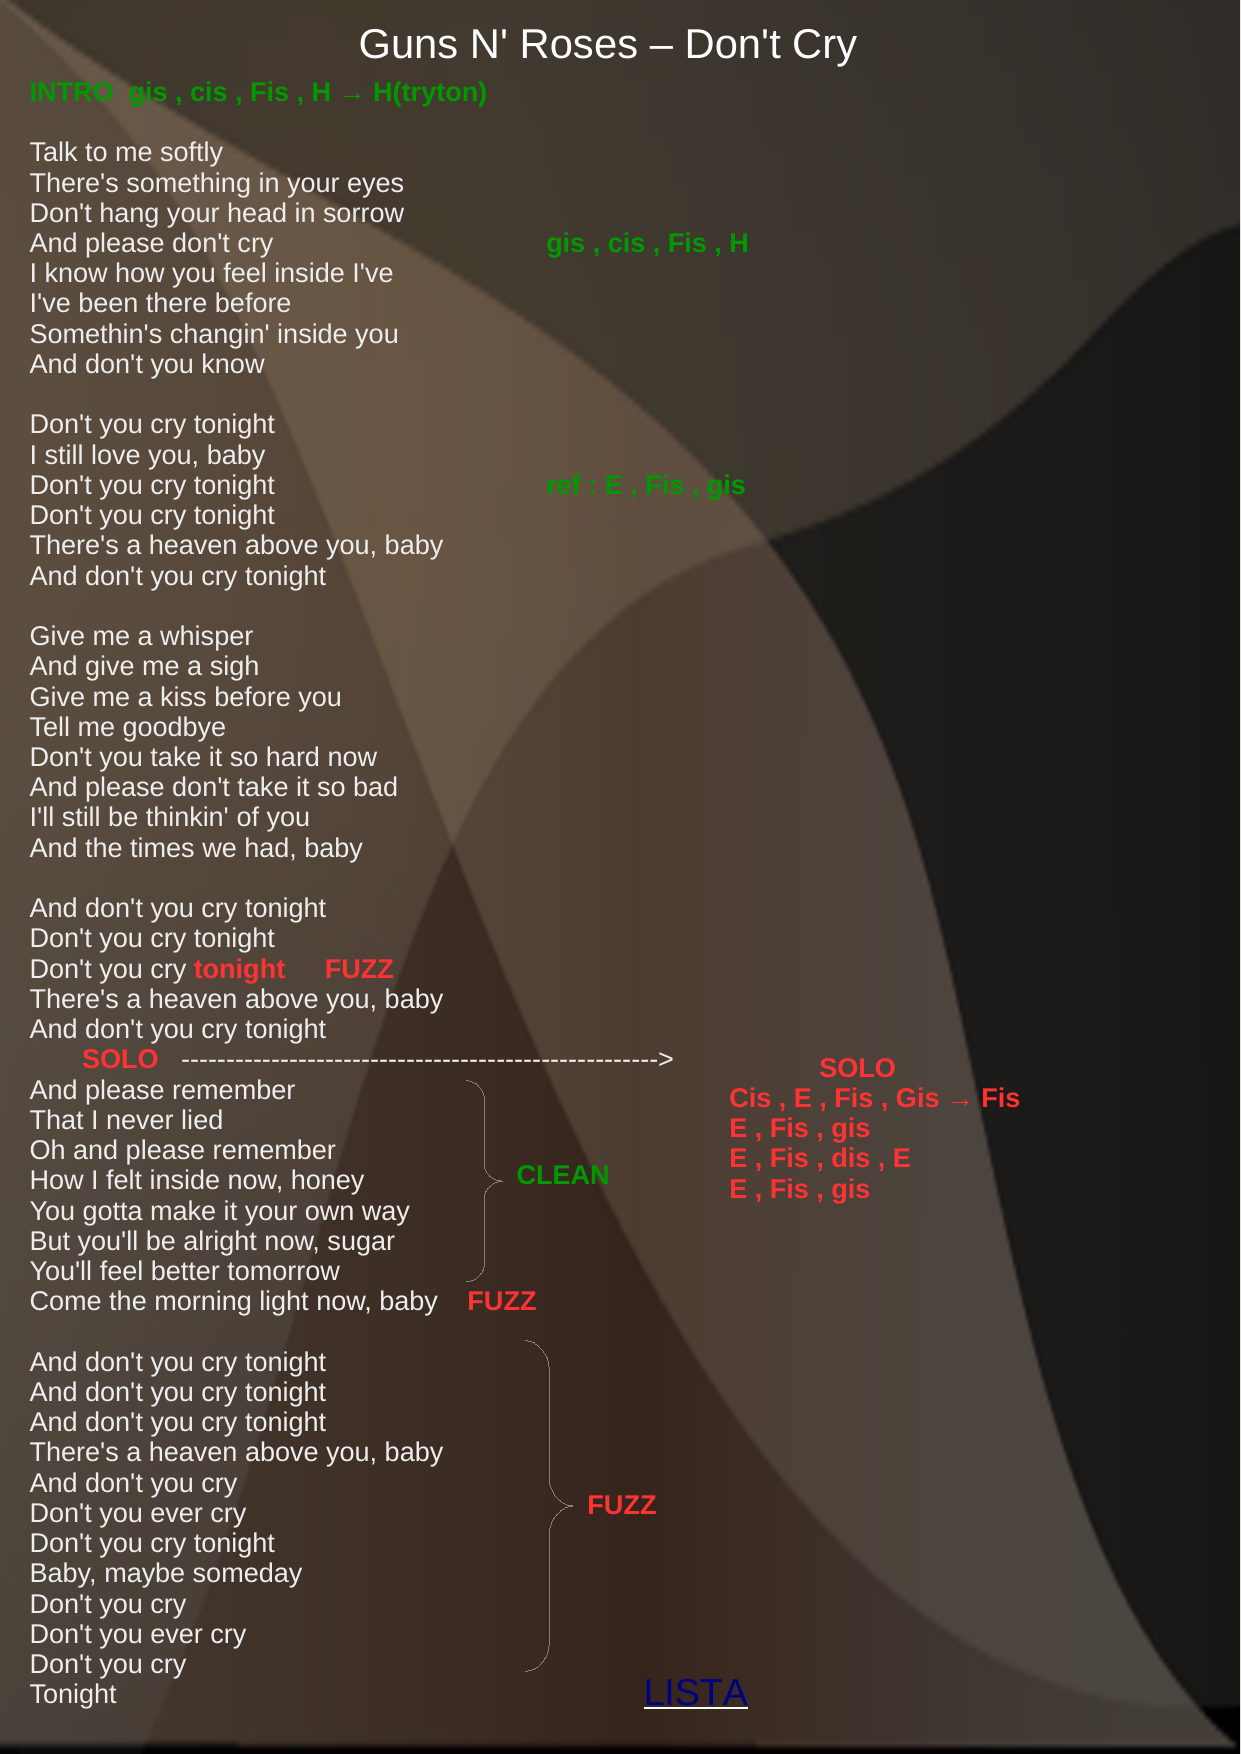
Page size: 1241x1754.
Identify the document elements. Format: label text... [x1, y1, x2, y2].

text_box SOLO Cis , E , Fis , Gis → Fis E , Fis , gis E , Fis , dis , E E , Fis , gis [714, 1045, 1081, 1310]
text_box FUZZ [572, 1482, 672, 1529]
list INTRO gis , cis , Fis , H → H(tryton) Talk to me softly There's something in your eyes Don't hang your head in sorrow And please don't cry gis , cis , Fis , H I know how you feel inside I've I've been there before Somethin's changin' inside you And don't you know Don't you cry tonight I still love you, baby Don't you cry tonight ref : E , Fis , gis Don't you cry tonight There's a heaven above you, baby And don't you cry tonight Give me a whisper And give me a sigh Give me a kiss before you Tell me goodbye Don't you take it so hard now And please don't take it so bad I'll still be thinkin' of you And the times we had, baby And don't you cry tonight Don't you cry tonight Don't you cry tonight FUZZ There's a heaven above you, baby And don't you cry tonight SOLO -----------------------------------------------------> And please remember That I never lied Oh and please remember How I felt inside now, honey You gotta make it your own way But you'll be alright now, sugar You'll feel better tomorrow Come the morning light now, baby FUZZ And don't you cry tonight And don't you cry tonight And don't you cry tonight There's a heaven above you, baby And don't you cry Don't you ever cry Don't you cry tonight Baby, maybe someday Don't you cry Don't you ever cry Don't you cry Tonight [29, 76, 774, 1703]
picture [0, 0, 1241, 1754]
title Guns N' Roses – Don't Cry [76, 21, 1140, 68]
text_box LISTA [643, 1671, 776, 1714]
text_box CLEAN [501, 1152, 624, 1199]
